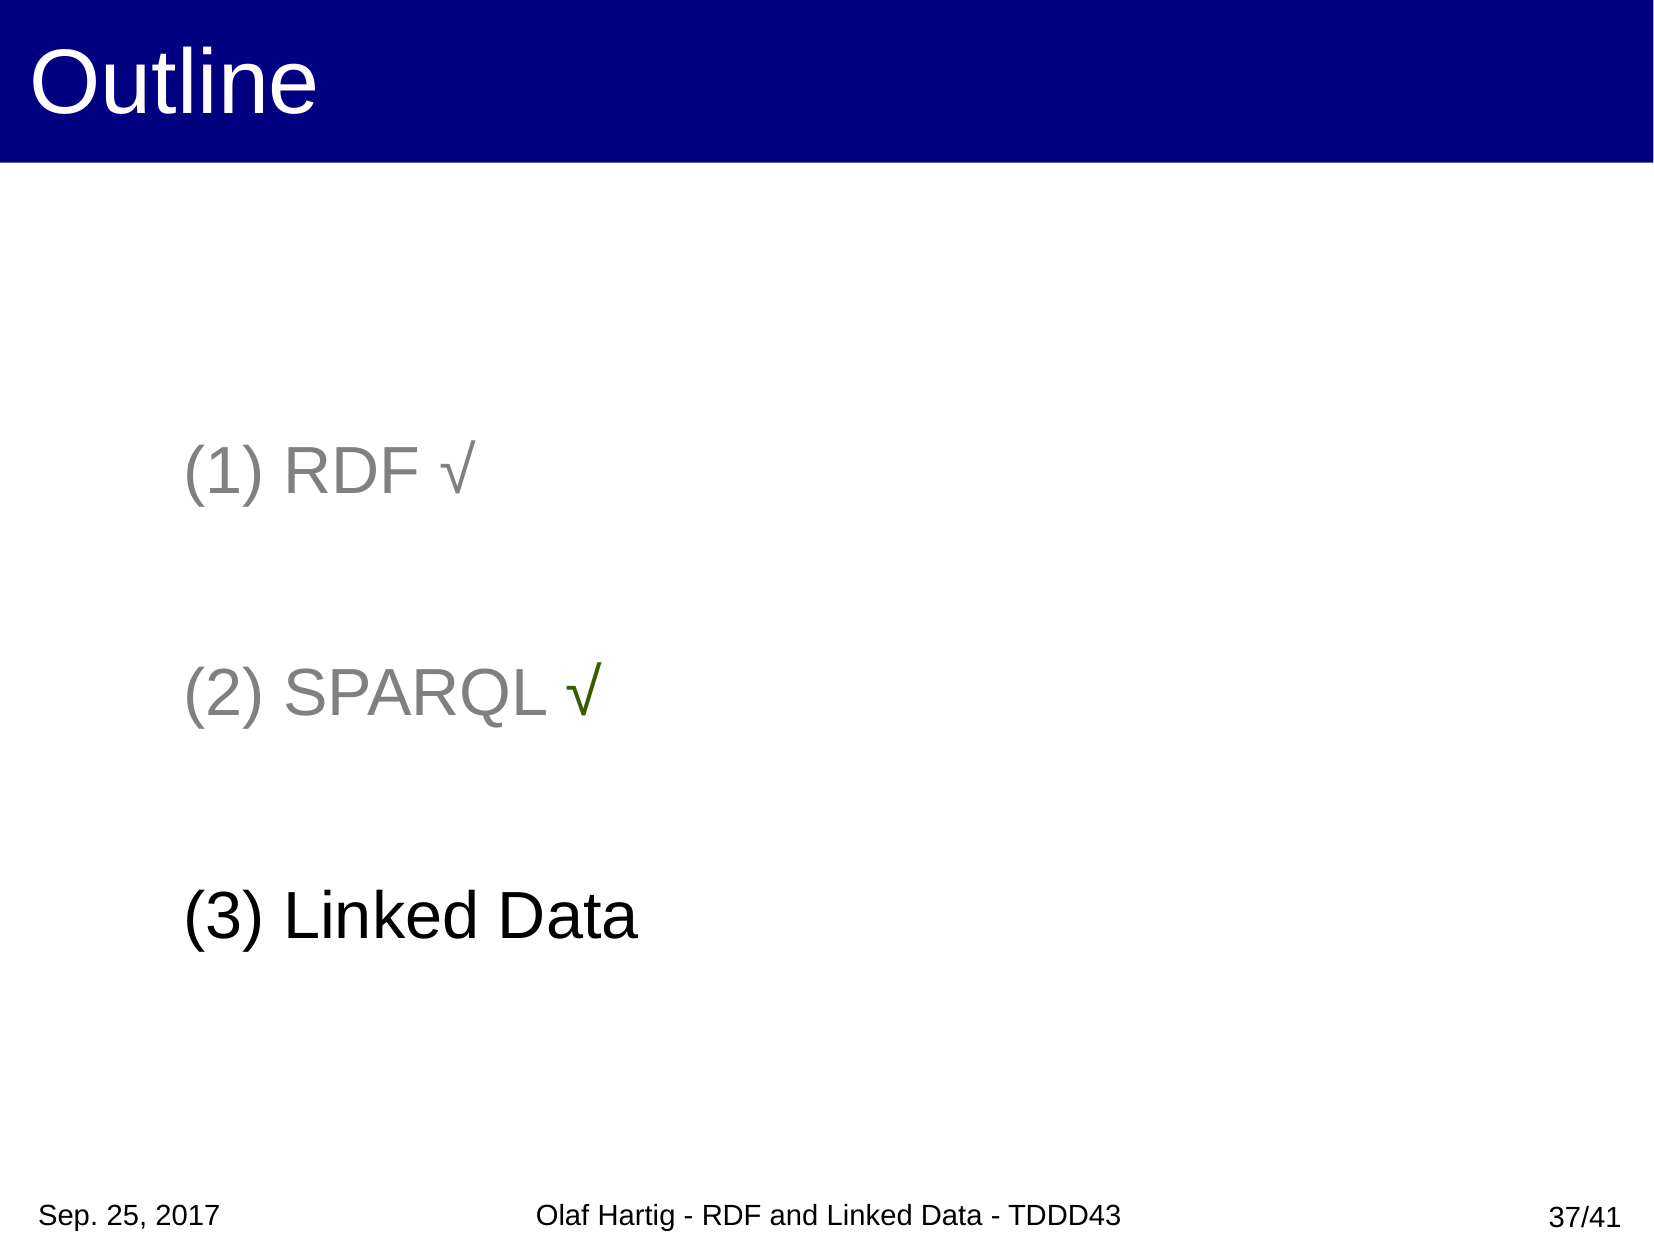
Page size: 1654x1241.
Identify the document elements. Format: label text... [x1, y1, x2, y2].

title Outline [0, 0, 1654, 163]
list (1) RDF √ (2) SPARQL √ (3) Linked Data [35, 211, 1624, 1174]
